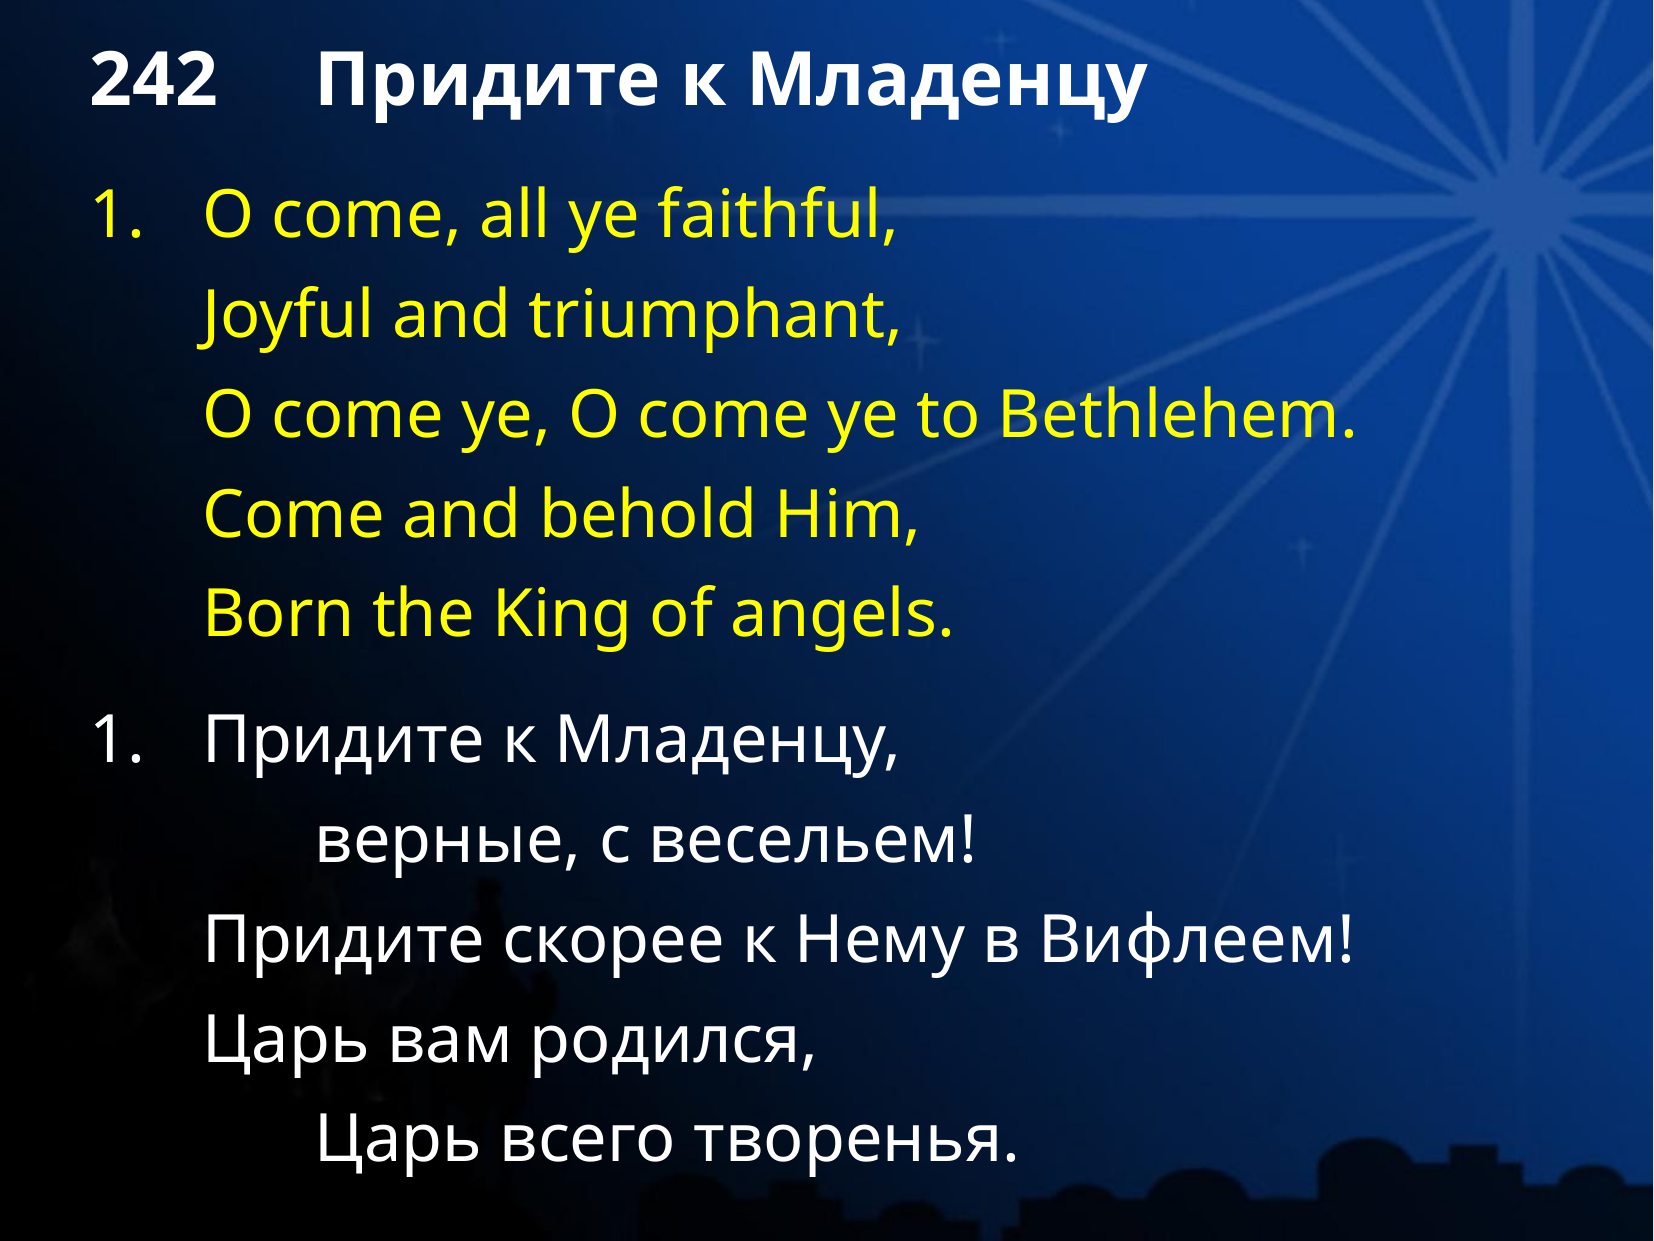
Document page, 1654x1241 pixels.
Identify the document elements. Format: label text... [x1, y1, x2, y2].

text_box 1. O come, all ye faithful, Joyful and triumphant, O come ye, O come ye to Bethlehem. Come and behold Him, Born the King of angels. [75, 150, 1576, 638]
picture [0, 0, 1654, 1241]
text_box 242 Придите к Младенцу [75, 18, 1576, 131]
text_box 1. Придите к Младенцу, верные, с весельем! Придите скорее к Нему в Вифлеем! Царь вам родился, Царь всего творенья. [75, 675, 1576, 1163]
